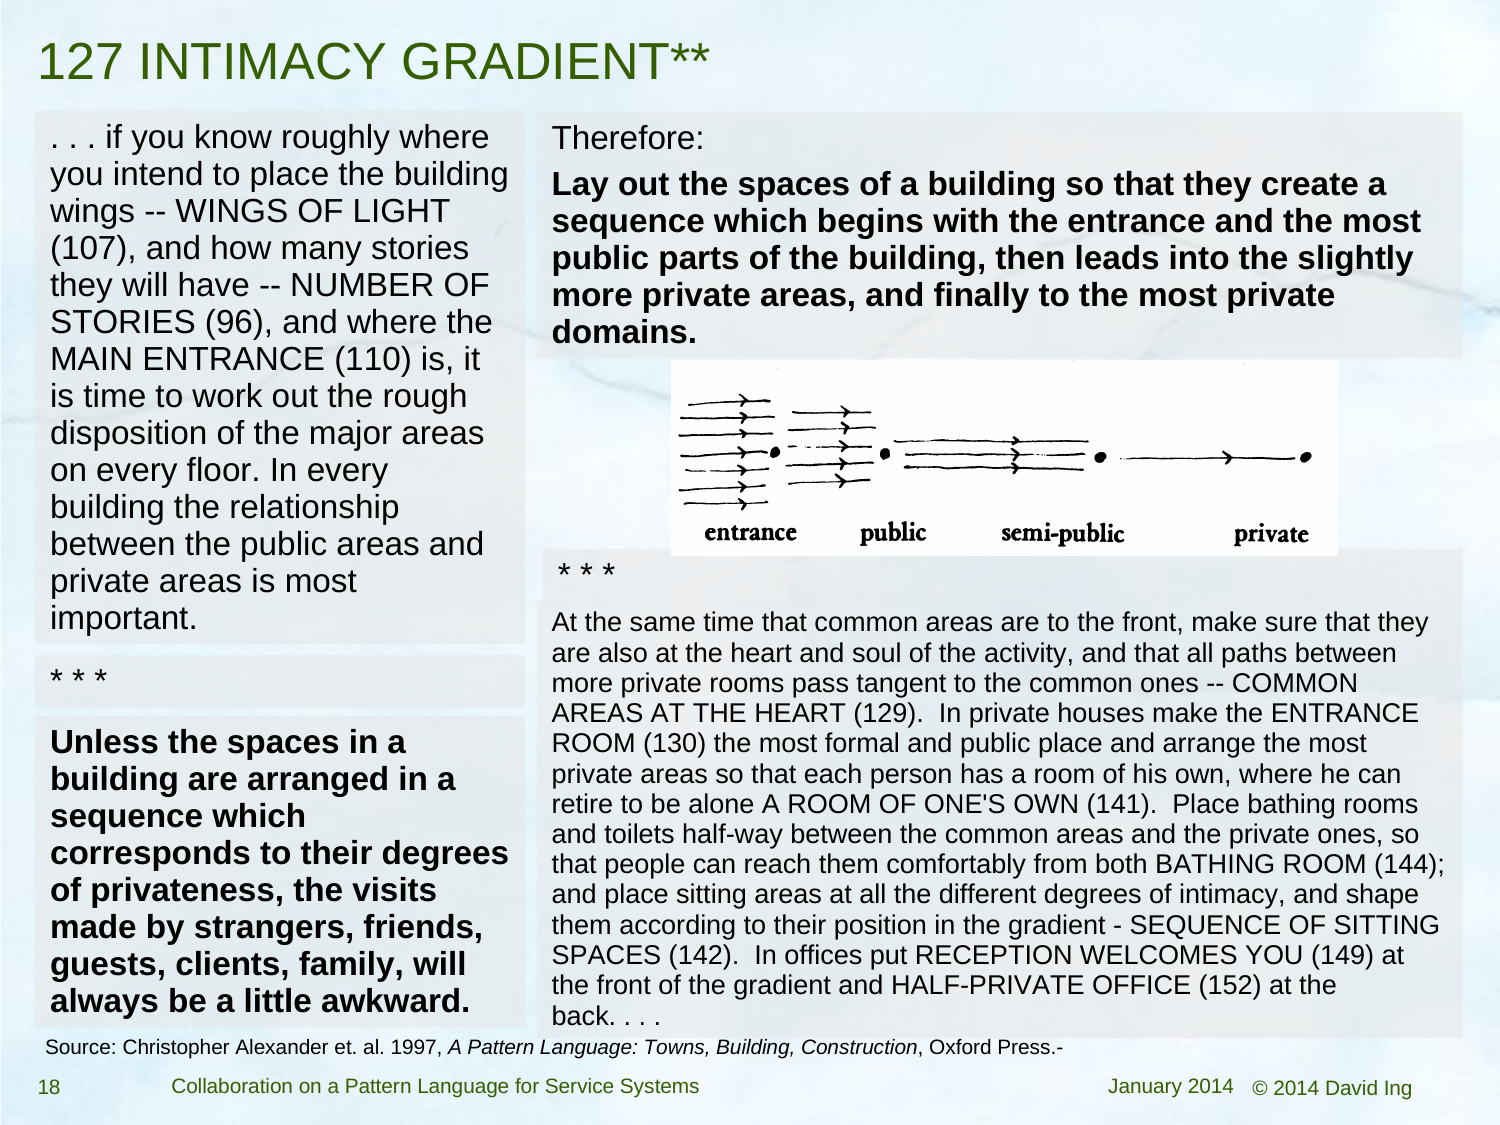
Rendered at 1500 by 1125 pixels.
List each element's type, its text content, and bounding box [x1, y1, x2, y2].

text_box * * * [35, 655, 526, 708]
text_box At the same time that common areas are to the front, make sure that they are also at the heart and soul of the activity, and that all paths between more private rooms pass tangent to the common ones -- COMMON AREAS AT THE HEART (129). In private houses make the ENTRANCE ROOM (130) the most formal and public place and arrange the most private areas so that each person has a room of his own, where he can retire to be alone A ROOM OF ONE'S OWN (141). Place bathing rooms and toilets half-way between the common areas and the private ones, so that people can reach them comfortably from both BATHING ROOM (144); and place sitting areas at all the different degrees of intimacy, and shape them according to their position in the gradient - SEQUENCE OF SITTING SPACES (142). In offices put RECEPTION WELCOMES YOU (149) at the front of the gradient and HALF-PRIVATE OFFICE (152) at the back. . . . [536, 600, 1463, 1039]
text_box Unless the spaces in a building are arranged in a sequence which corresponds to their degrees of privateness, the visits made by strangers, friends, guests, clients, family, will always be a little awkward. [35, 715, 526, 1026]
text_box Source: Christopher Alexander et. al. 1997, A Pattern Language: Towns, Building, Construction, Oxford Press.- [30, 1026, 1426, 1088]
text_box * * * [543, 548, 1463, 601]
picture [0, 0, 1500, 1125]
text_box . . . if you know roughly where you intend to place the building wings -- WINGS OF LIGHT (107), and how many stories they will have -- NUMBER OF STORIES (96), and where the MAIN ENTRANCE (110) is, it is time to work out the rough disposition of the major areas on every floor. In every building the relationship between the public areas and private areas is most important. [35, 110, 526, 644]
title 127 INTIMACY GRADIENT** [37, 37, 1463, 152]
text_box Therefore: Lay out the spaces of a building so that they create a sequence which begins with the entrance and the most public parts of the building, then leads into the slightly more private areas, and finally to the most private domains. [536, 112, 1463, 359]
